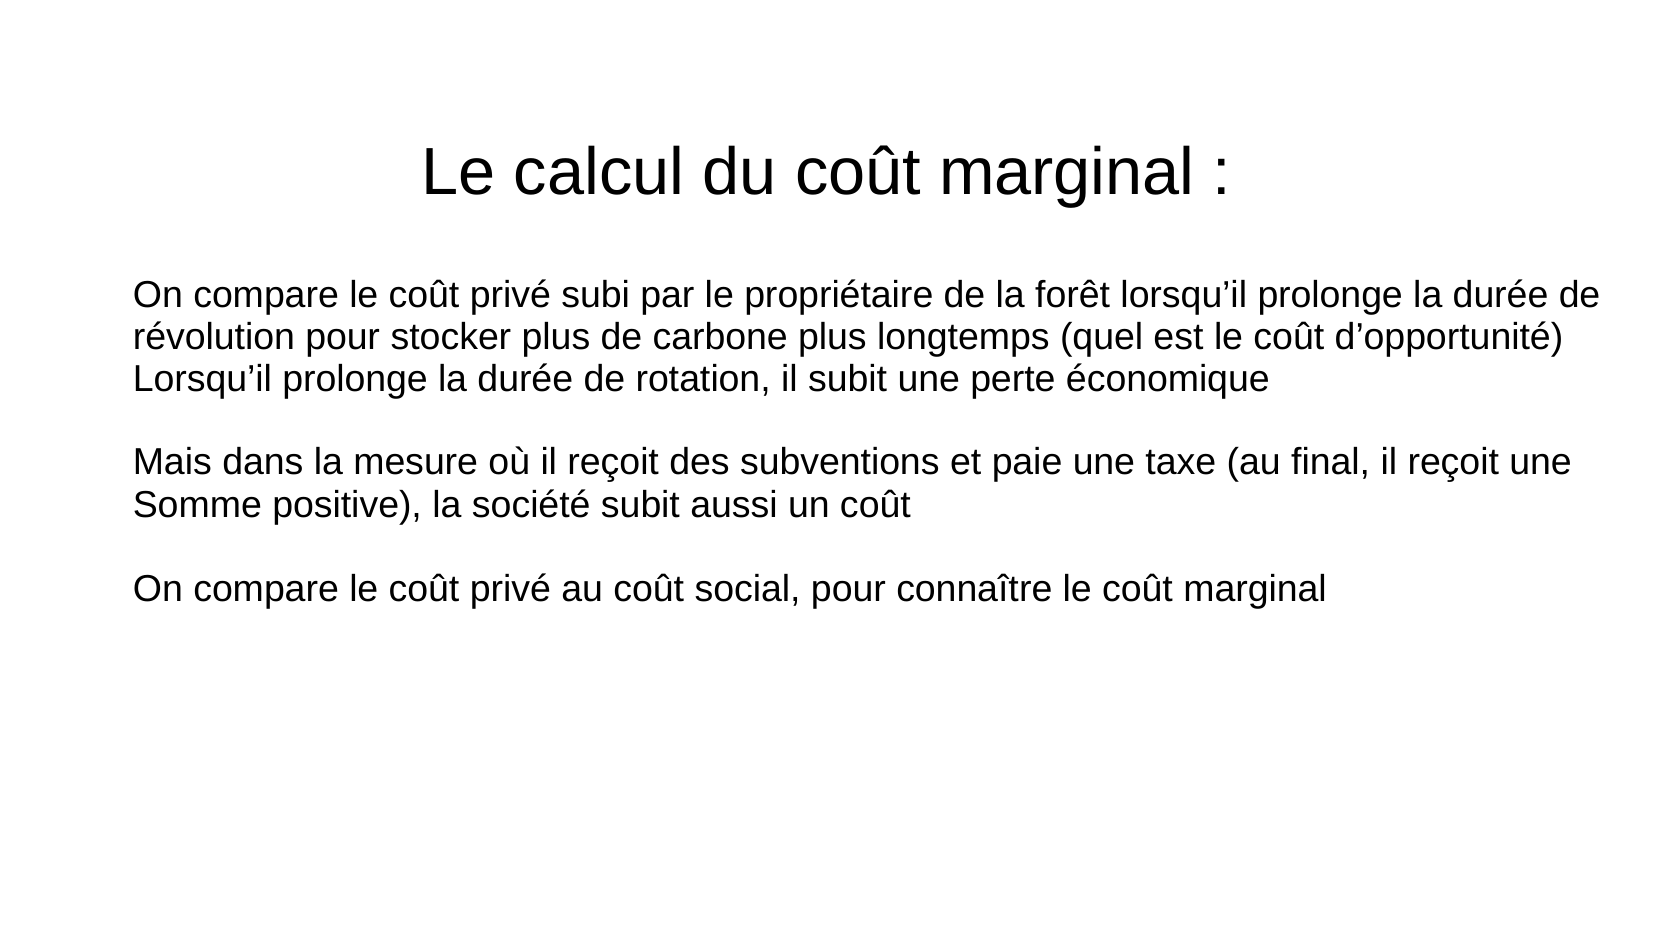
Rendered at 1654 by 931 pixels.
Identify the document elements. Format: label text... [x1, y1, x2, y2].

text_box On compare le coût privé subi par le propriétaire de la forêt lorsqu’il prolonge la durée de révolution pour stocker plus de carbone plus longtemps (quel est le coût d’opportunité) Lorsqu’il prolonge la durée de rotation, il subit une perte économique Mais dans la mesure où il reçoit des subventions et paie une taxe (au final, il reçoit une Somme positive), la société subit aussi un coût On compare le coût privé au coût social, pour connaître le coût marginal [118, 265, 1616, 617]
title Le calcul du coût marginal : [82, 93, 1571, 249]
